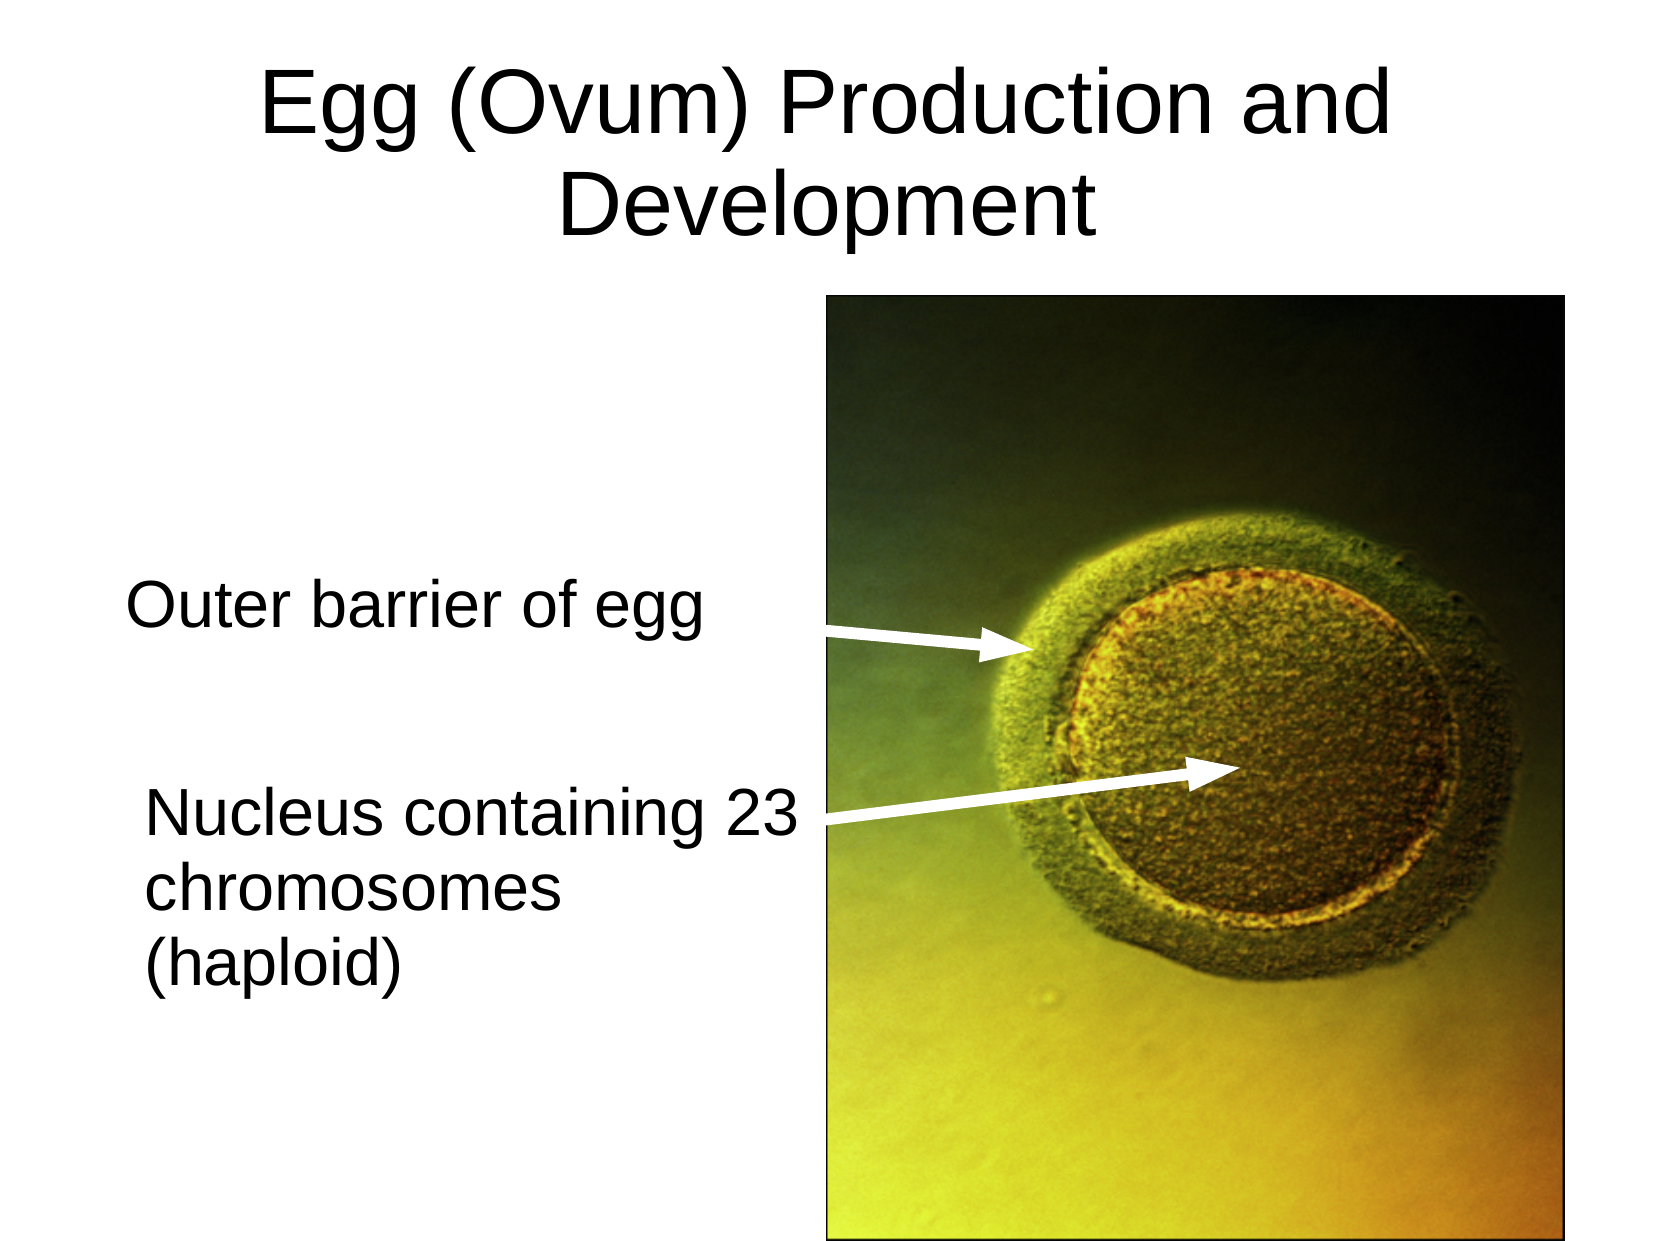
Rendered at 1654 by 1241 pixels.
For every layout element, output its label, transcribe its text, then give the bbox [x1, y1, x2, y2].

picture [826, 295, 1565, 1241]
list Outer barrier of egg Nucleus containing 23 chromosomes (haploid) [88, 358, 810, 1088]
title Egg (Ovum) Production and Development [82, 49, 1571, 257]
